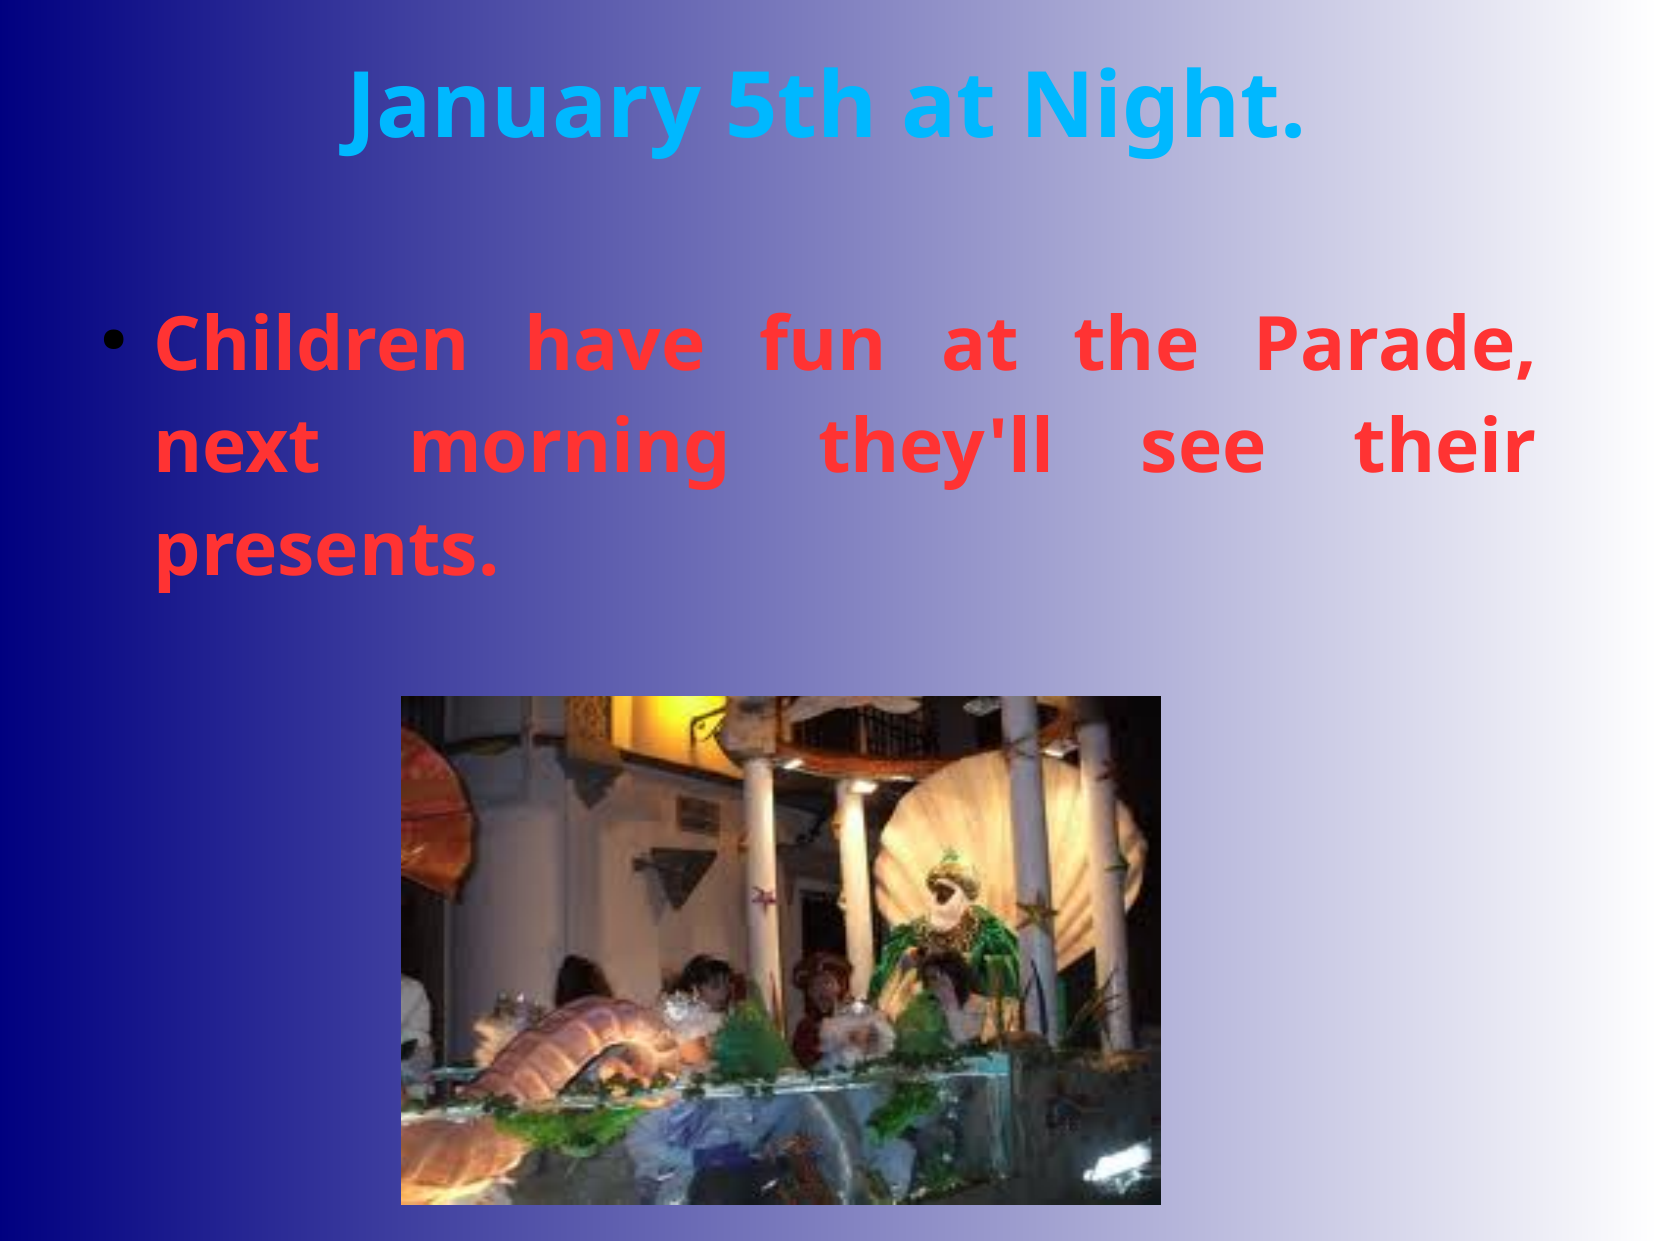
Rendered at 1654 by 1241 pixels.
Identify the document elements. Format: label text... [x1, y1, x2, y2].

title January 5th at Night. [82, 37, 1571, 269]
list Children have fun at the Parade, next morning they'll see their presents. [82, 290, 1538, 1010]
picture [401, 696, 1161, 1205]
